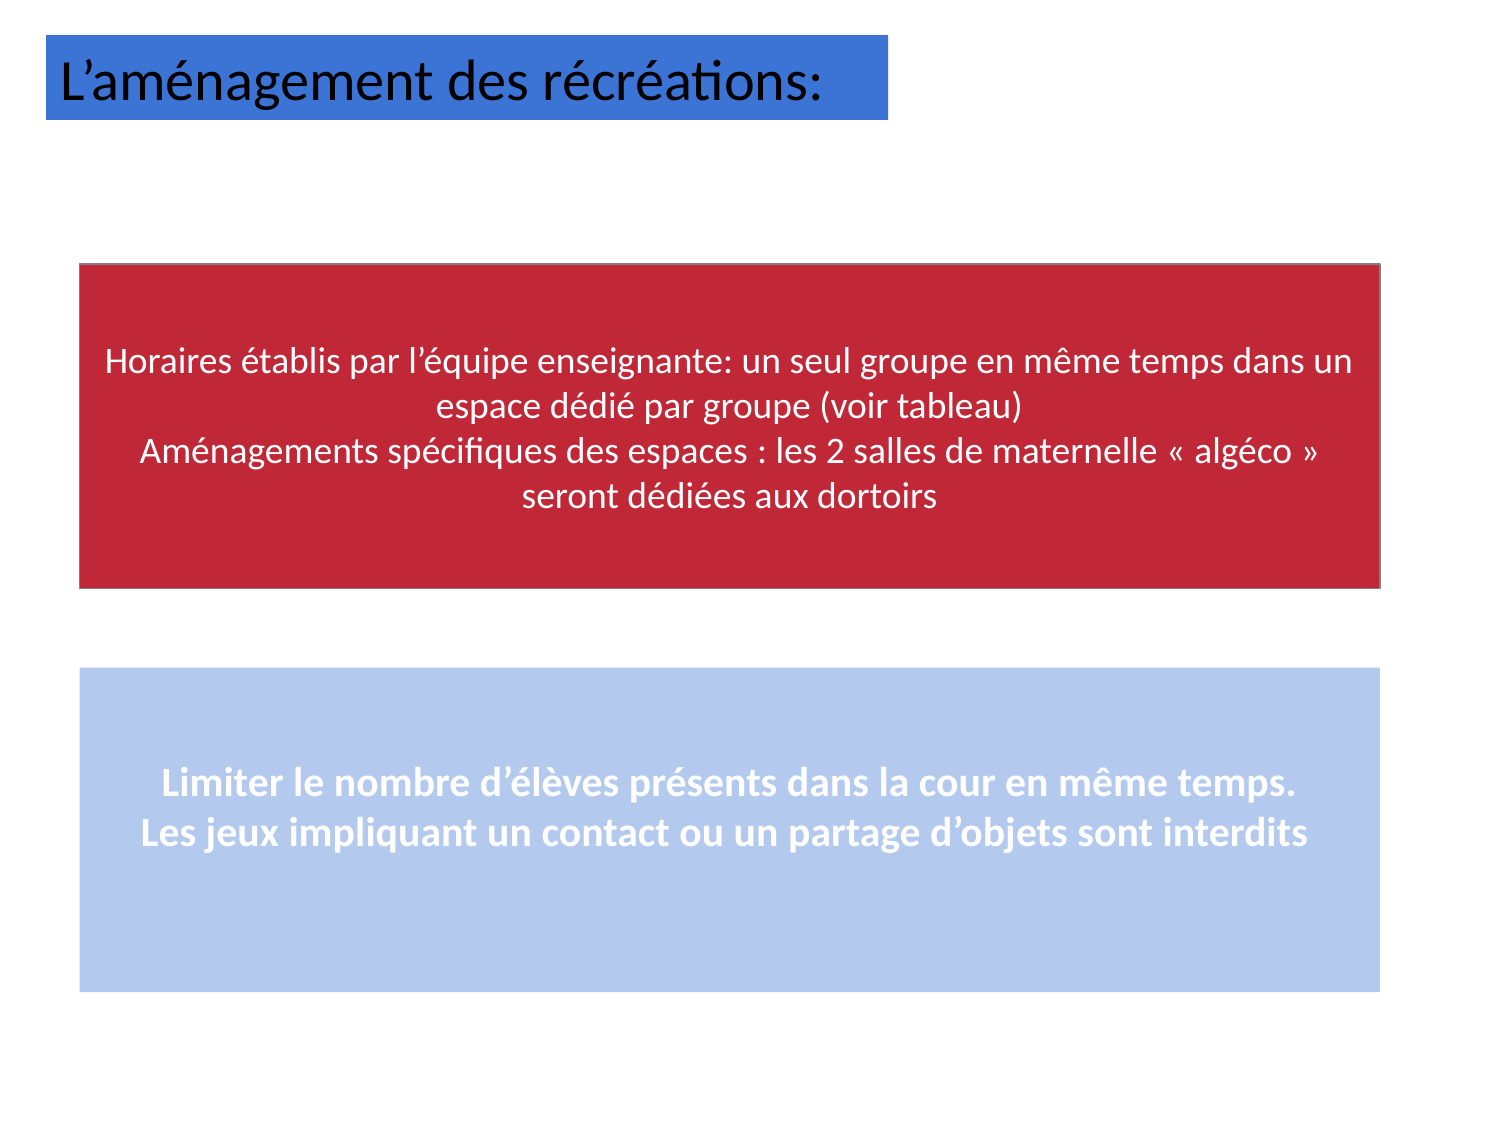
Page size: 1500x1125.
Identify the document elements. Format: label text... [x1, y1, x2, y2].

text_box Horaires établis par l’équipe enseignante: un seul groupe en même temps dans un espace dédié par groupe (voir tableau) Aménagements spécifiques des espaces : les 2 salles de maternelle « algéco » seront dédiées aux dortoirs [79, 264, 1380, 589]
text_box L’aménagement des récréations: [46, 35, 889, 120]
text_box Limiter le nombre d’élèves présents dans la cour en même temps. Les jeux impliquant un contact ou un partage d’objets sont interdits [79, 667, 1380, 993]
